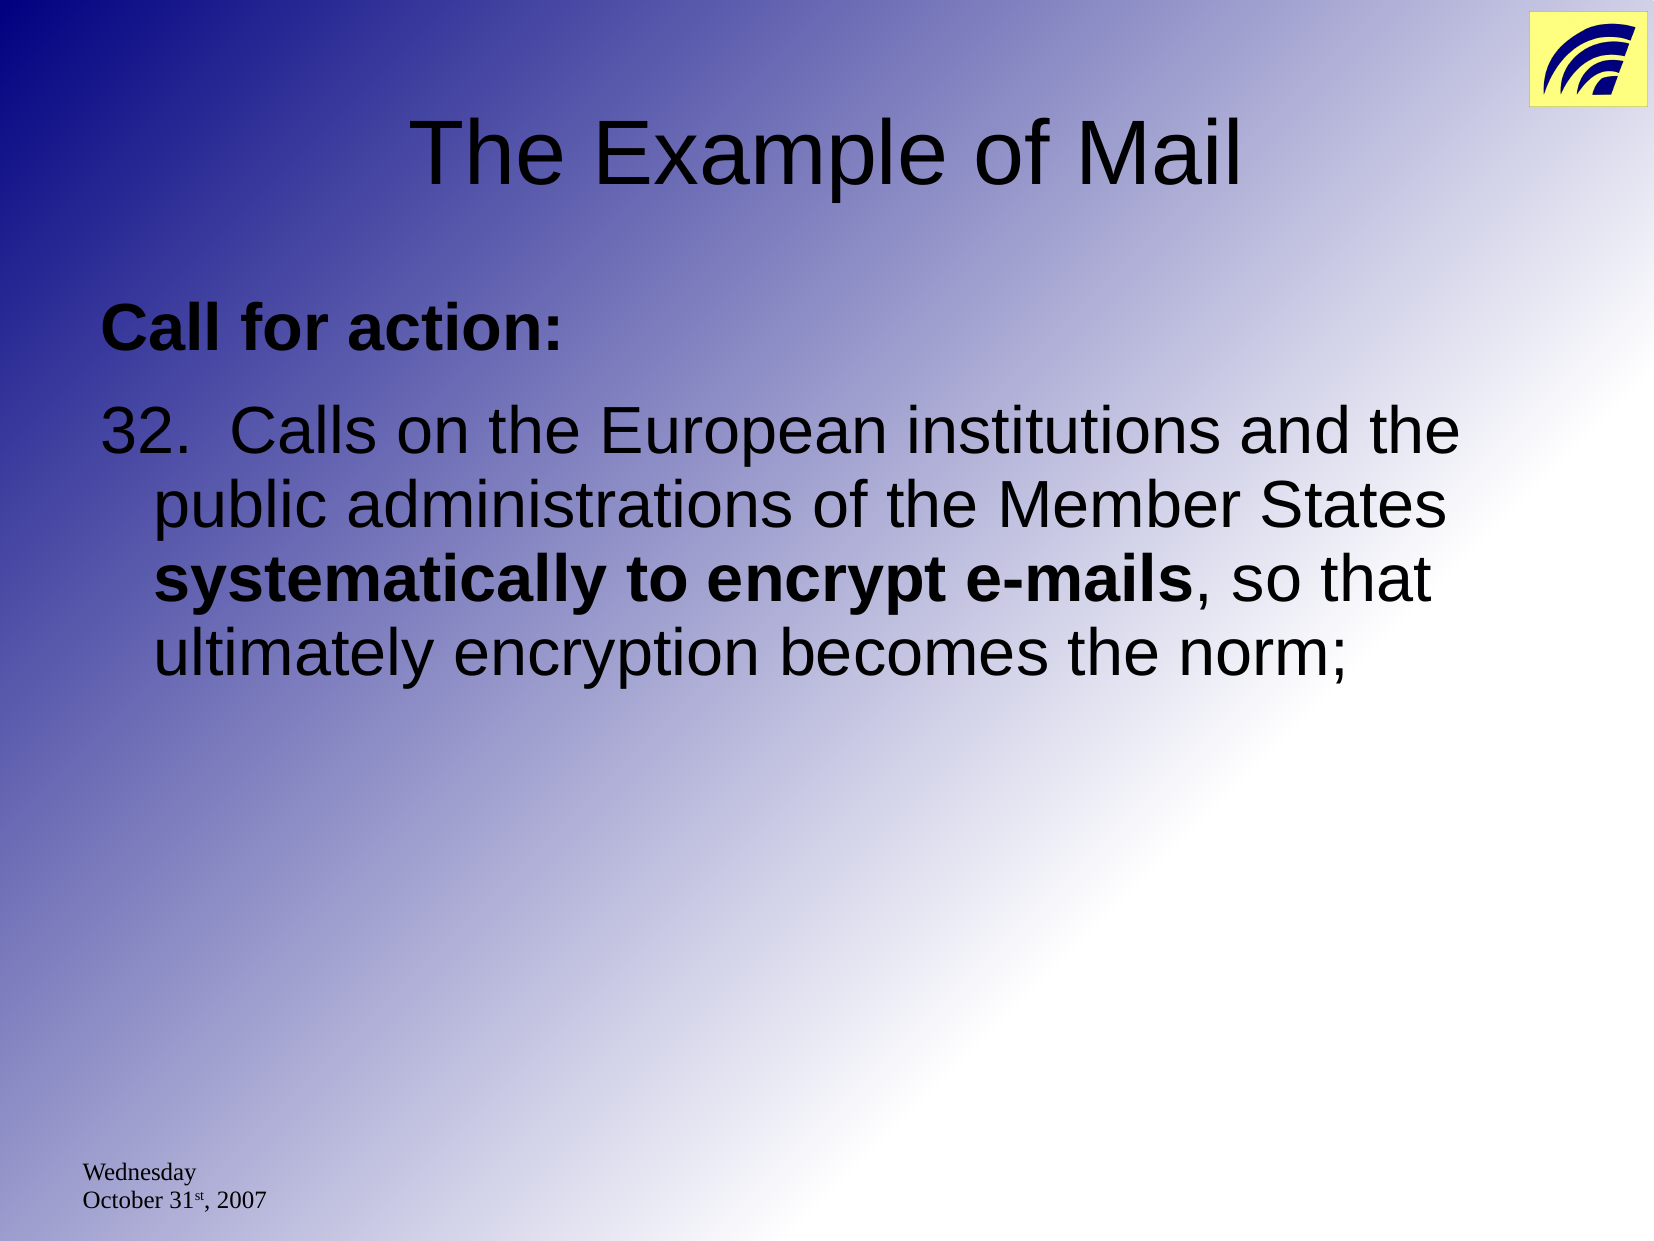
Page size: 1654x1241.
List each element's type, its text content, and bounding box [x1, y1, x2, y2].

picture [1529, 11, 1648, 107]
title The Example of Mail [82, 56, 1571, 250]
list Call for action: 32. Calls on the European institutions and the public administrations of the Member States systematically to encrypt e-mails, so that ultimately encryption becomes the norm; [82, 290, 1571, 1094]
